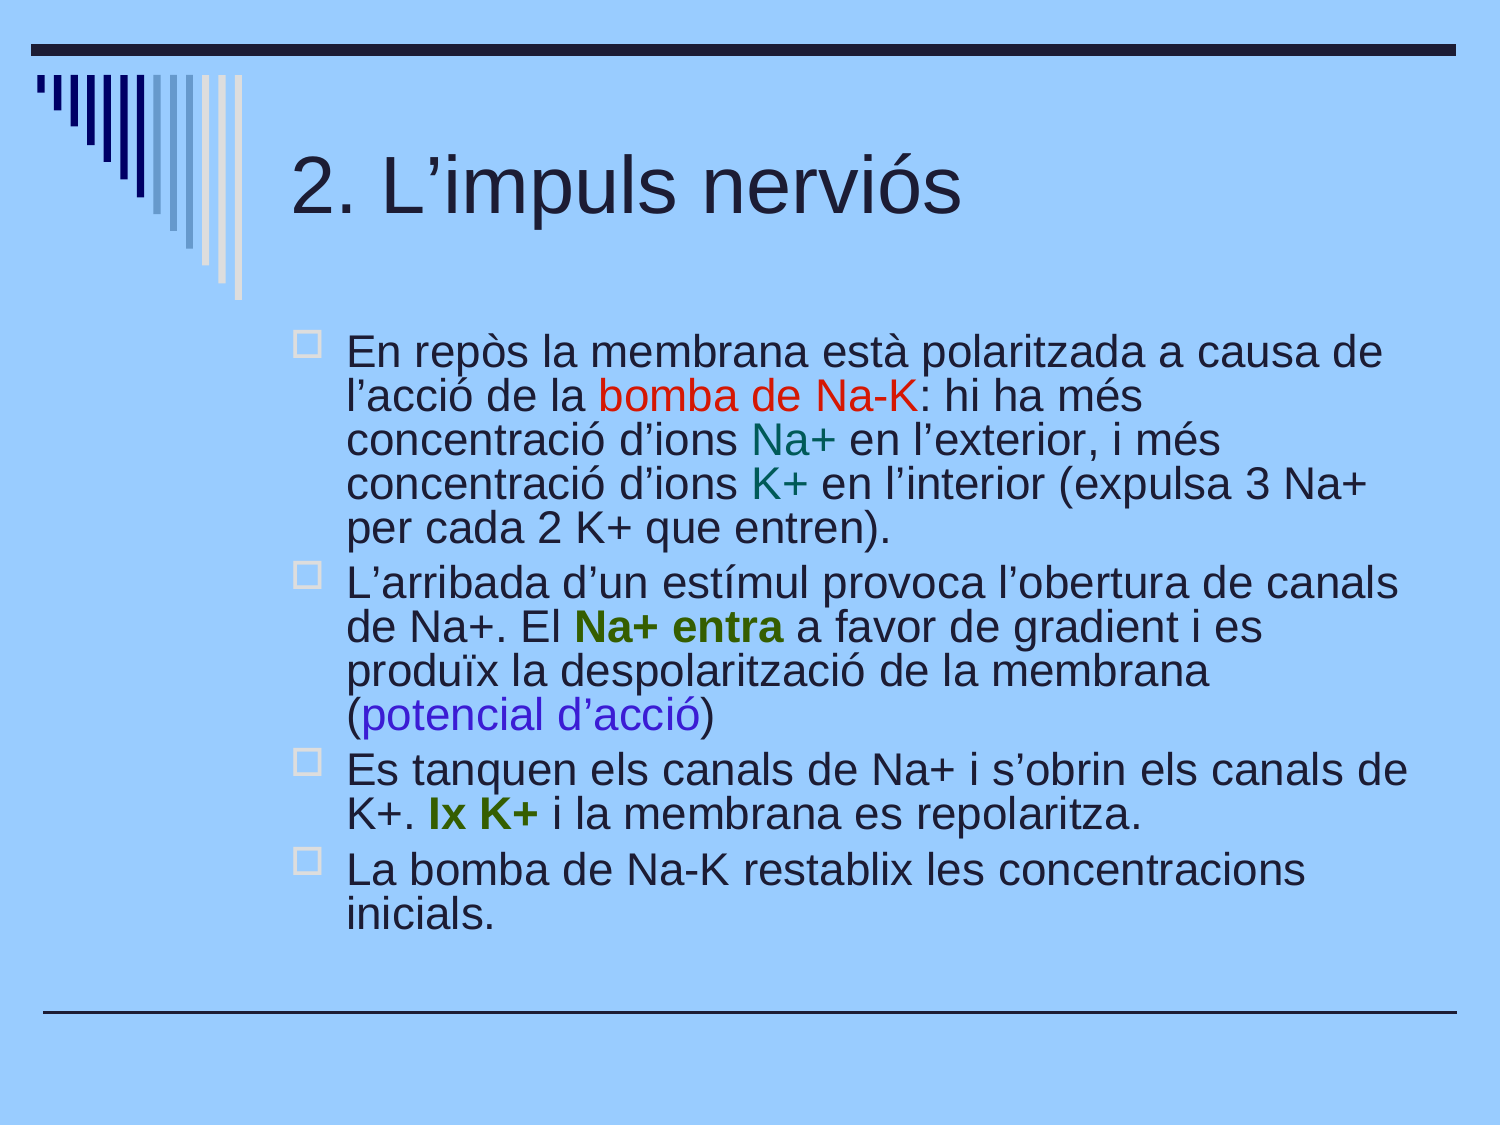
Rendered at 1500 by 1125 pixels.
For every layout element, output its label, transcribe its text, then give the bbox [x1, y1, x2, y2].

list En repòs la membrana està polaritzada a causa de l’acció de la bomba de Na-K: hi ha més concentració d’ions Na+ en l’exterior, i més concentració d’ions K+ en l’interior (expulsa 3 Na+ per cada 2 K+ que entren). L’arribada d’un estímul provoca l’obertura de canals de Na+. El Na+ entra a favor de gradient i es produïx la despolarització de la membrana (potencial d’acció) Es tanquen els canals de Na+ i s’obrin els canals de K+. Ix K+ i la membrana es repolaritza. La bomba de Na-K restablix les concentracions inicials. [274, 324, 1425, 996]
title 2. L’impuls nerviós [275, 75, 1426, 288]
